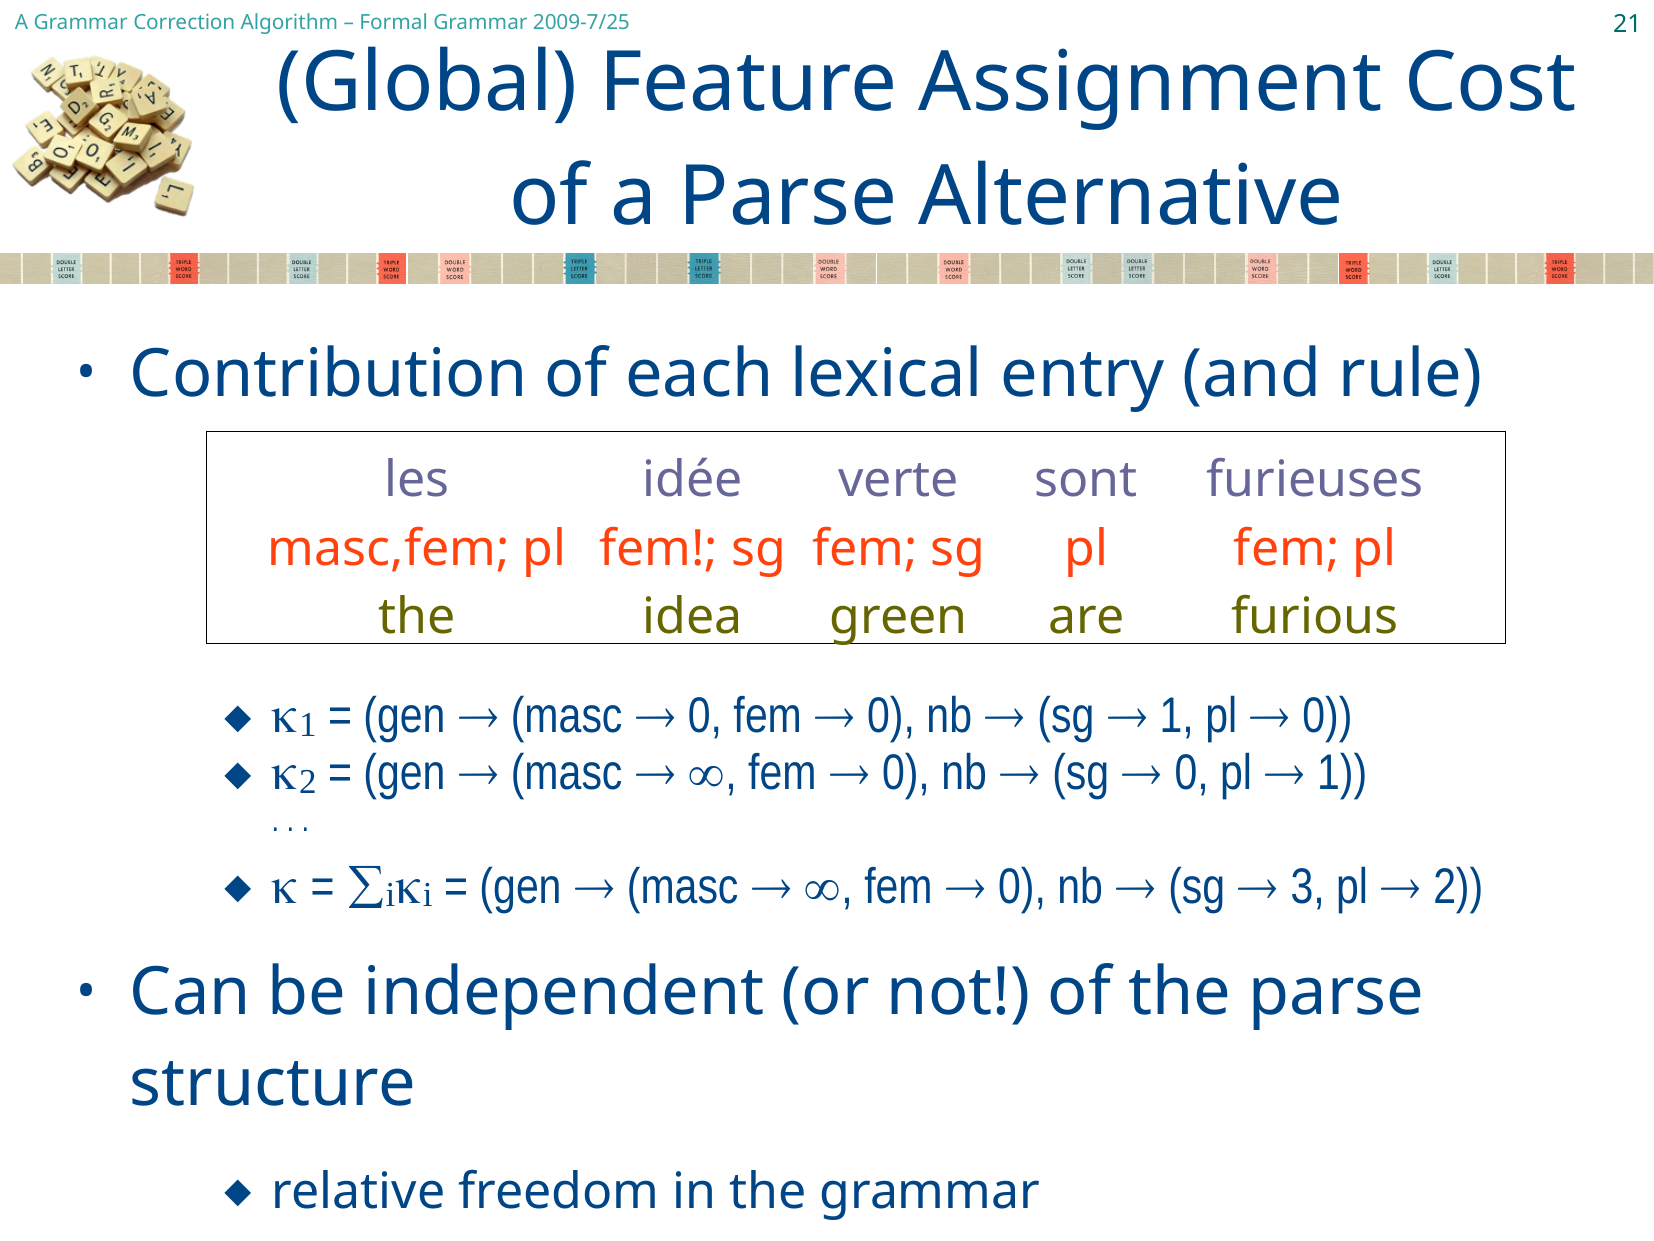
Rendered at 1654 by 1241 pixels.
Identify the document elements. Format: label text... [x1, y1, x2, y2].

text_box idée fem!; sg idea [584, 436, 792, 632]
list Contribution of each lexical entry (and rule) κ1 = (gen  (masc  0, fem  0), nb  (sg  1, pl  0)) κ2 = (gen  (masc  ∞, fem  0), nb  (sg  0, pl  1)) . . . κ = ∑iκi = (gen  (masc  ∞, fem  0), nb  (sg  3, pl  2)) Can be independent (or not!) of the parse structure relative freedom in the grammar [59, 324, 1654, 1196]
text_box verte fem; sg green [797, 436, 991, 632]
picture [877, 253, 1338, 284]
picture [408, 253, 876, 284]
picture [0, 253, 406, 284]
text_box les masc,fem; pl the [253, 436, 566, 632]
text_box furieuses fem; pl furious [1191, 436, 1425, 632]
title (Global) Feature Assignment Cost of a Parse Alternative [218, 31, 1636, 239]
picture [1339, 253, 1654, 284]
text_box sont pl are [1020, 436, 1145, 632]
picture [11, 53, 195, 219]
